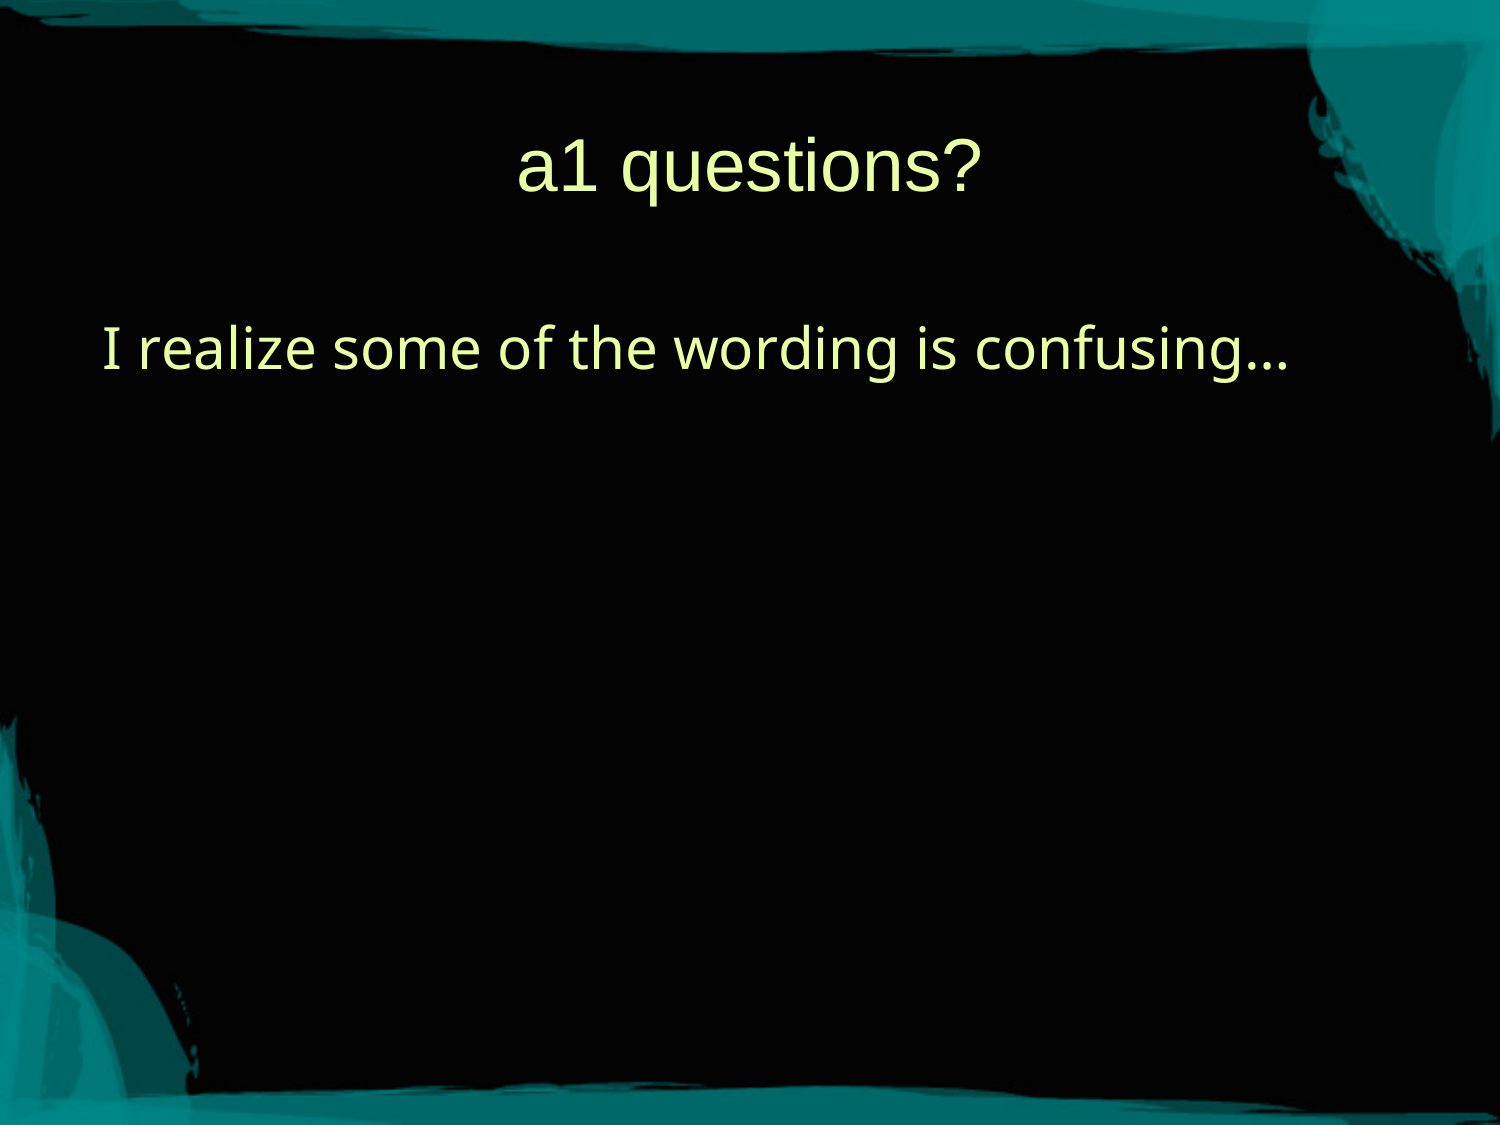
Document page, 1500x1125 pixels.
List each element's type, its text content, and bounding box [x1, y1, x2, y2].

picture [0, 0, 1500, 1125]
list I realize some of the wording is confusing… [87, 299, 1413, 1026]
title a1 questions? [87, 69, 1413, 263]
